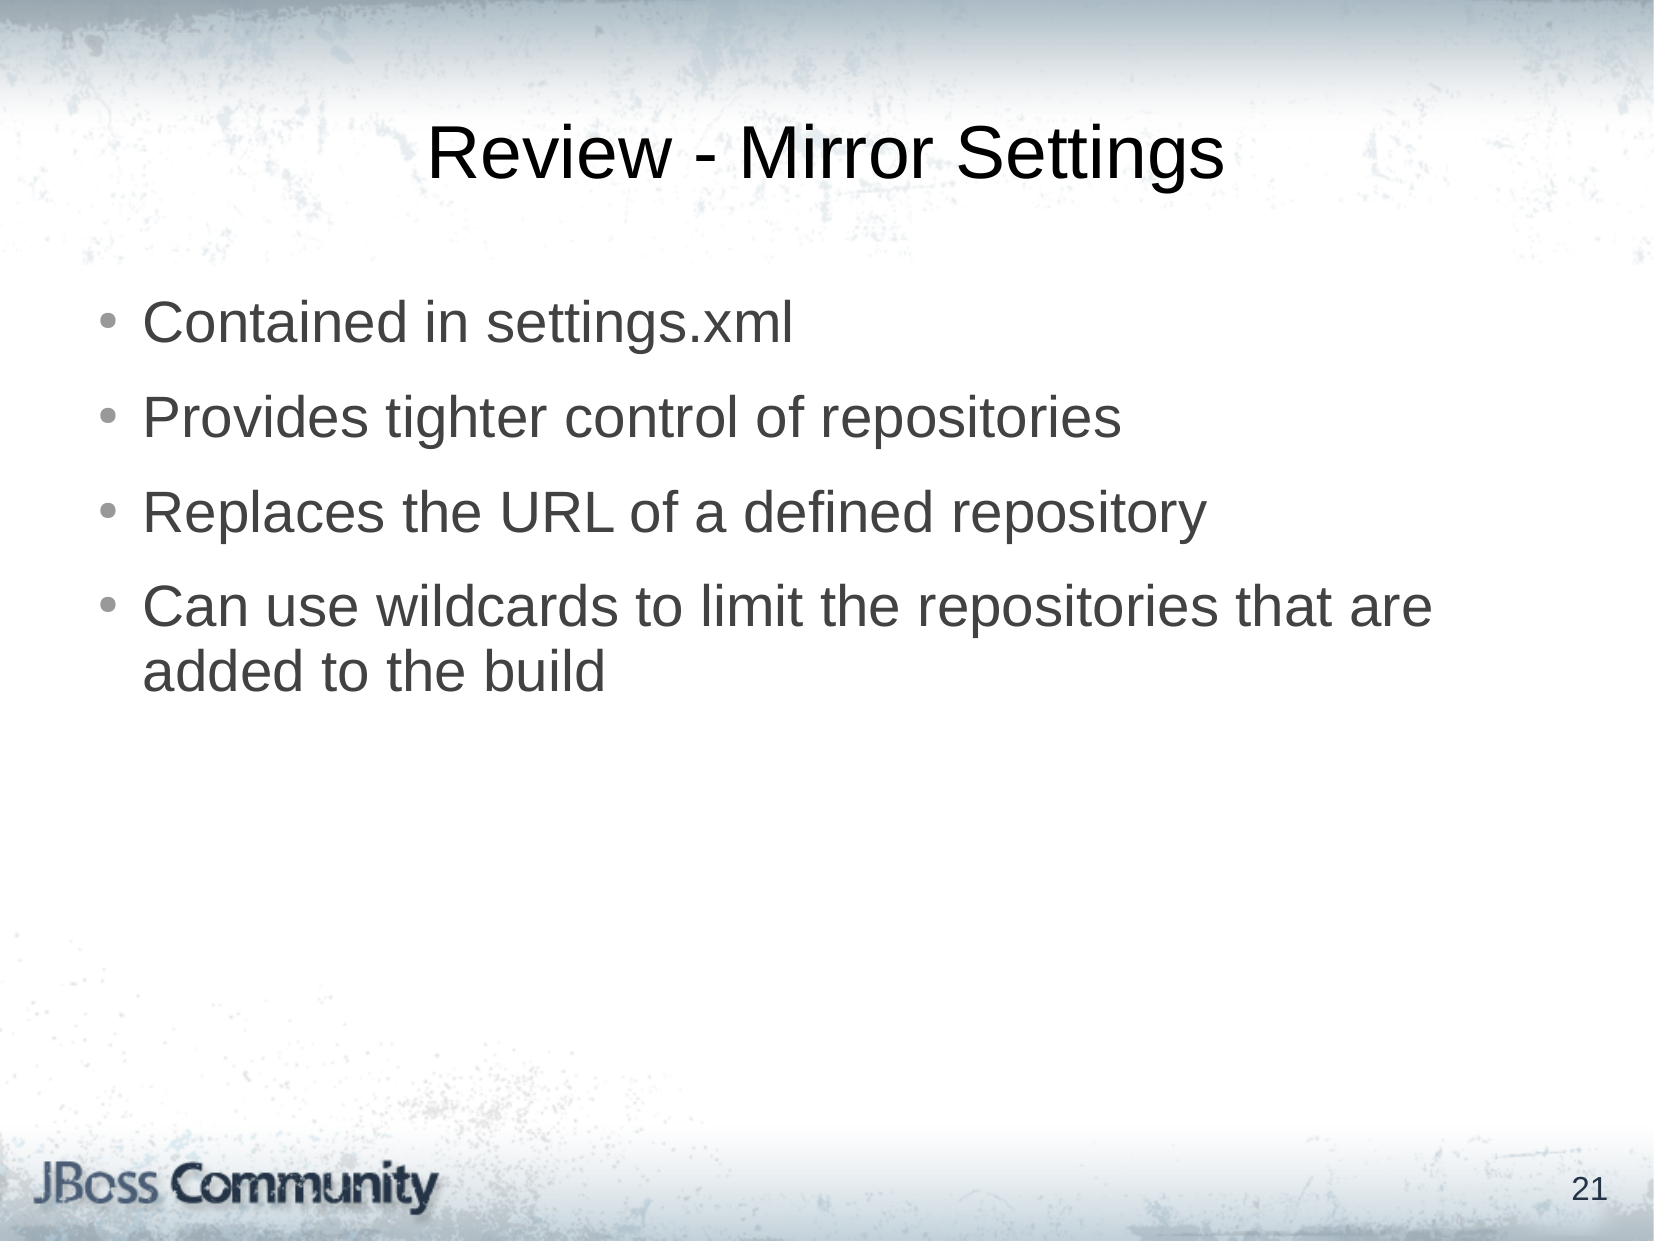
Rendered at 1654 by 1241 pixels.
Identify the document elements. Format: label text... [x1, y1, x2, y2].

picture [0, 0, 1654, 1241]
title Review - Mirror Settings [82, 49, 1571, 257]
list Contained in settings.xml Provides tighter control of repositories Replaces the URL of a defined repository Can use wildcards to limit the repositories that are added to the build [82, 290, 1571, 1109]
